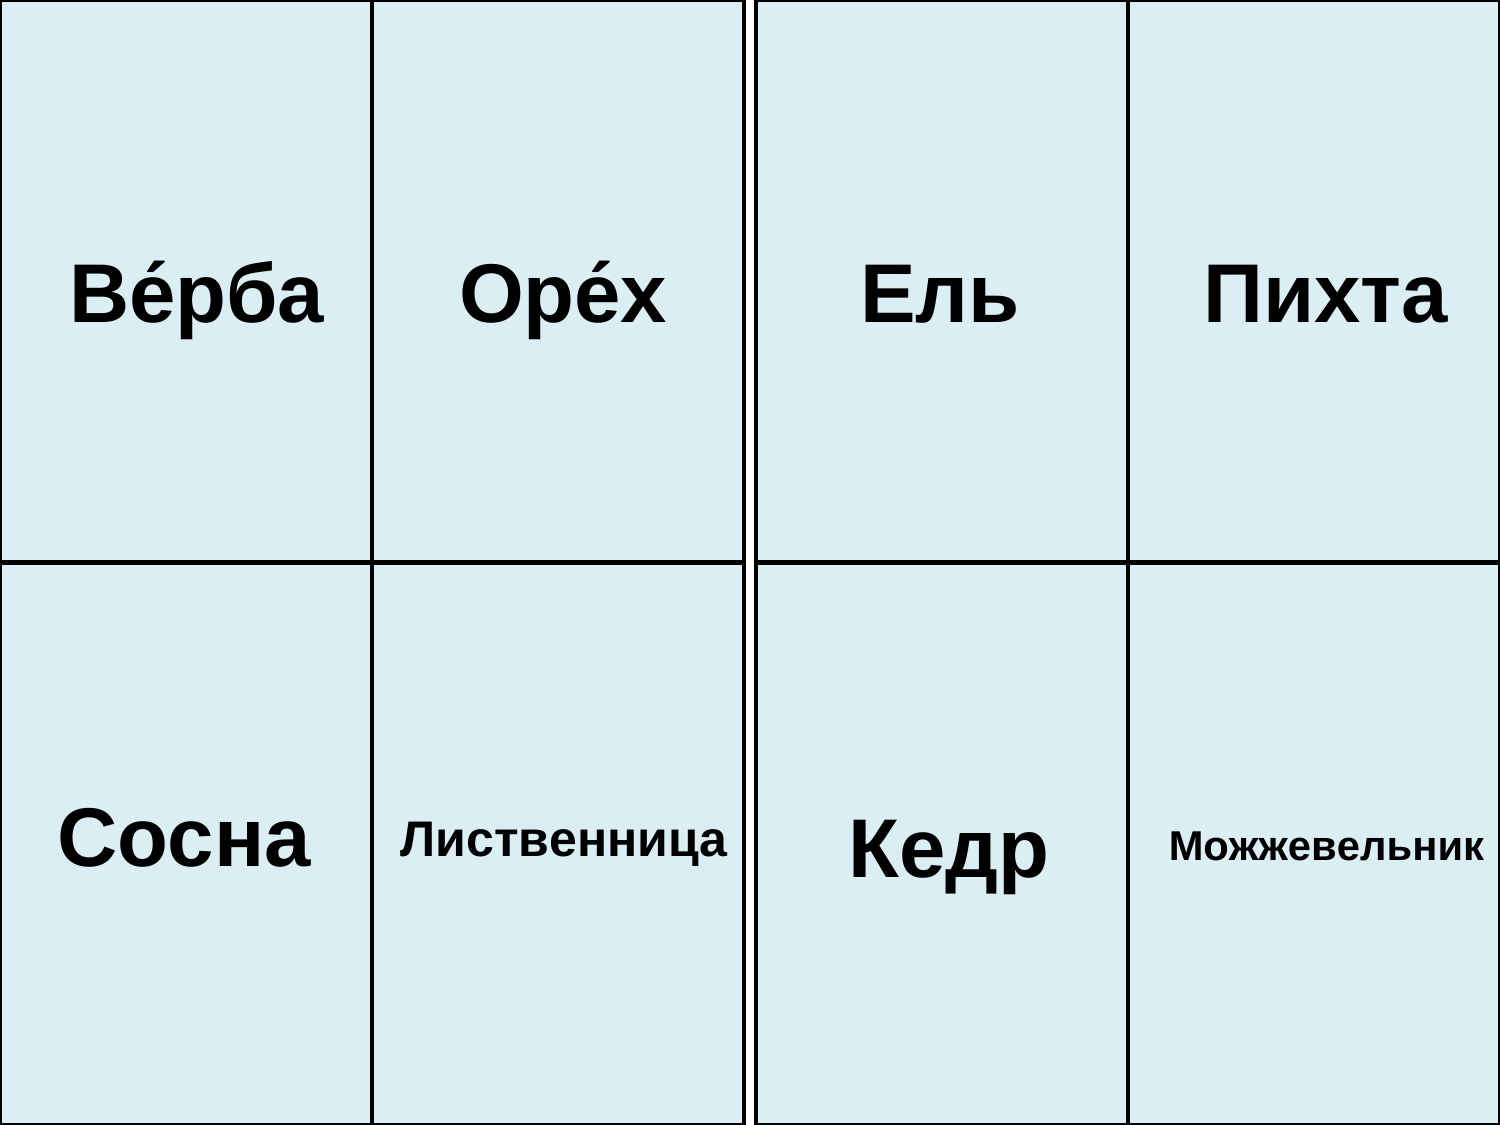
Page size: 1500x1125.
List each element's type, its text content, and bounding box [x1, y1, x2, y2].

text_box [0, 0, 745, 1125]
text_box Ве́рба [54, 231, 340, 348]
text_box [755, 0, 1500, 1125]
text_box Лиственница [385, 798, 742, 875]
text_box Оре́х [444, 231, 683, 348]
text_box Пихта [1188, 231, 1463, 348]
text_box Кедр [834, 786, 1065, 903]
text_box Можжевельник [1154, 810, 1500, 877]
text_box Сосна [42, 774, 326, 891]
text_box Ель [845, 231, 1035, 348]
